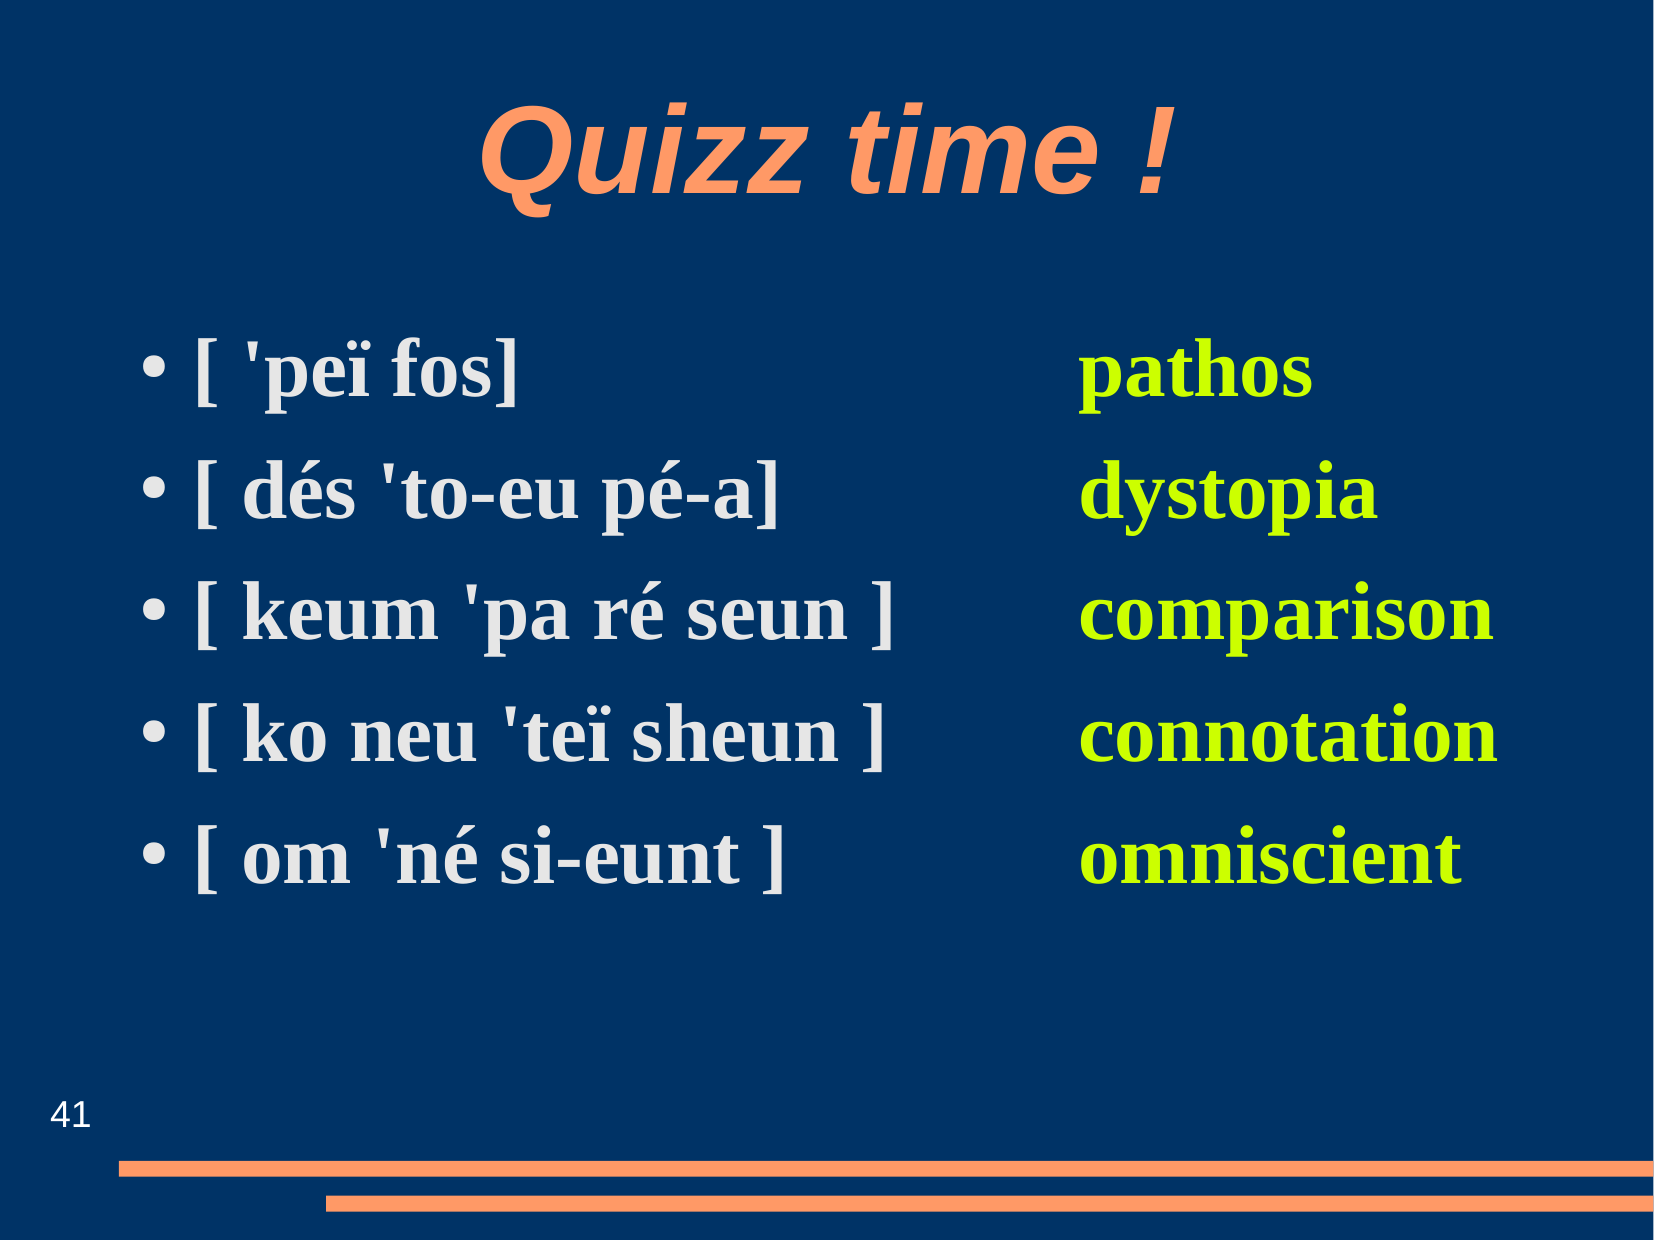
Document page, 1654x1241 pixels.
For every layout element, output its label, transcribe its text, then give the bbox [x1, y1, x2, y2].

title Quizz time ! [121, 46, 1534, 254]
list [ 'peï fos] pathos [ dés 'to-eu pé-a] dystopia [ keum 'pa ré seun ] comparison [ ko neu 'teï sheun ] connotation [ om 'né si-eunt ] omniscient [121, 322, 1561, 1132]
